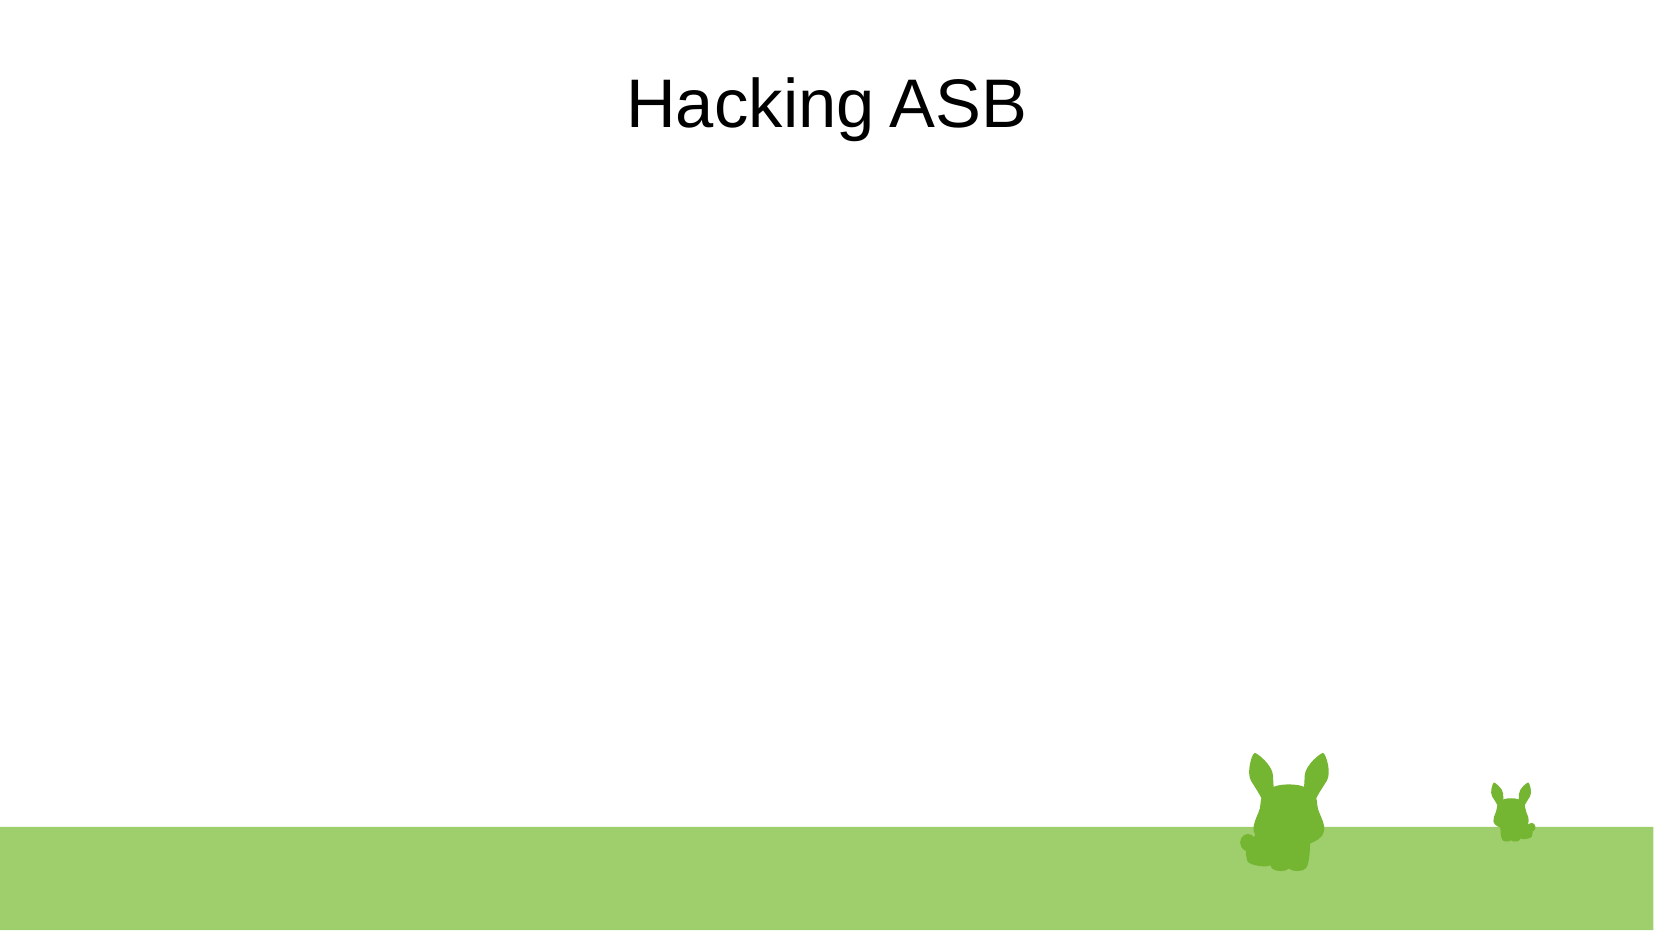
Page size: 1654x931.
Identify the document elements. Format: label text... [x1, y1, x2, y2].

title Hacking ASB [88, 29, 1565, 178]
